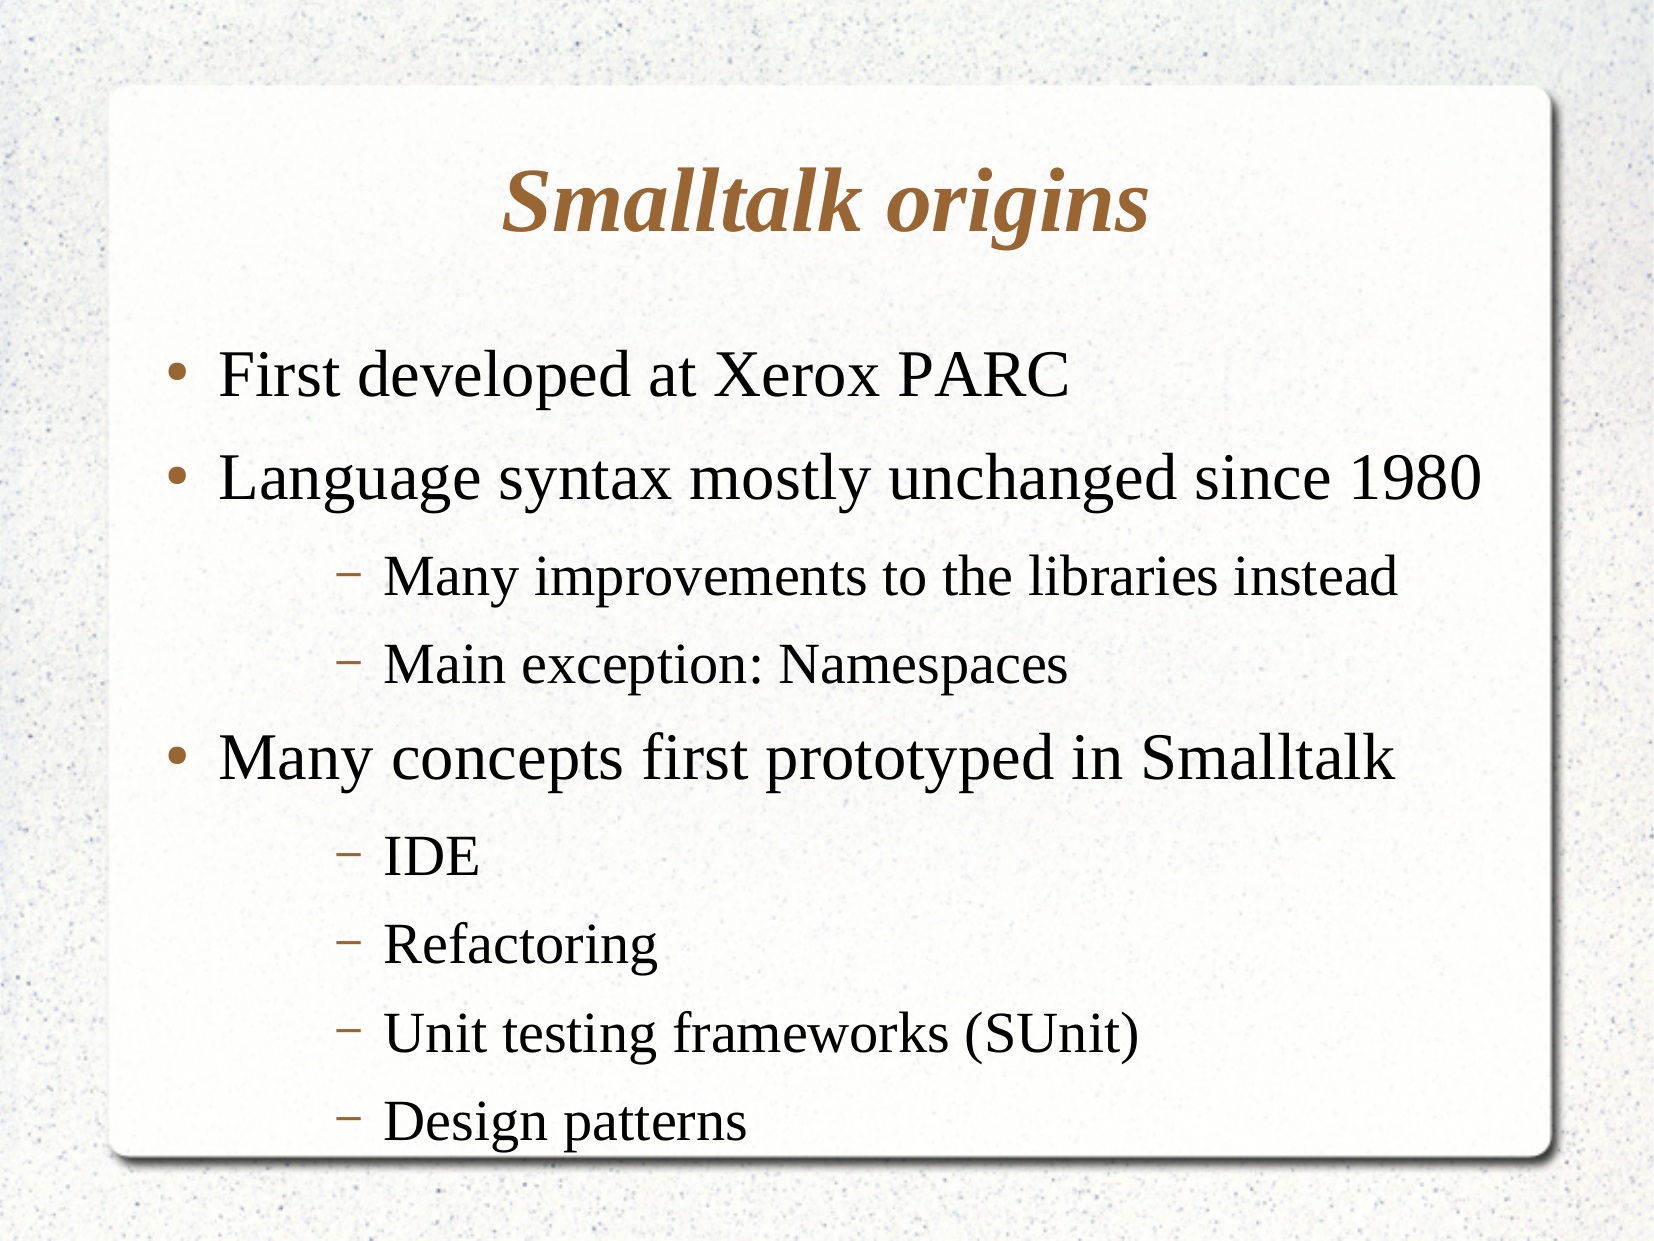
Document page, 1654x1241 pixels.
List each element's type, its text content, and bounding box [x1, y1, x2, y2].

title Smalltalk origins [118, 96, 1536, 304]
picture [0, 0, 1654, 1241]
list First developed at Xerox PARC Language syntax mostly unchanged since 1980 Many improvements to the libraries instead Main exception: Namespaces Many concepts first prototyped in Smalltalk IDE Refactoring Unit testing frameworks (SUnit) Design patterns [147, 336, 1506, 1153]
